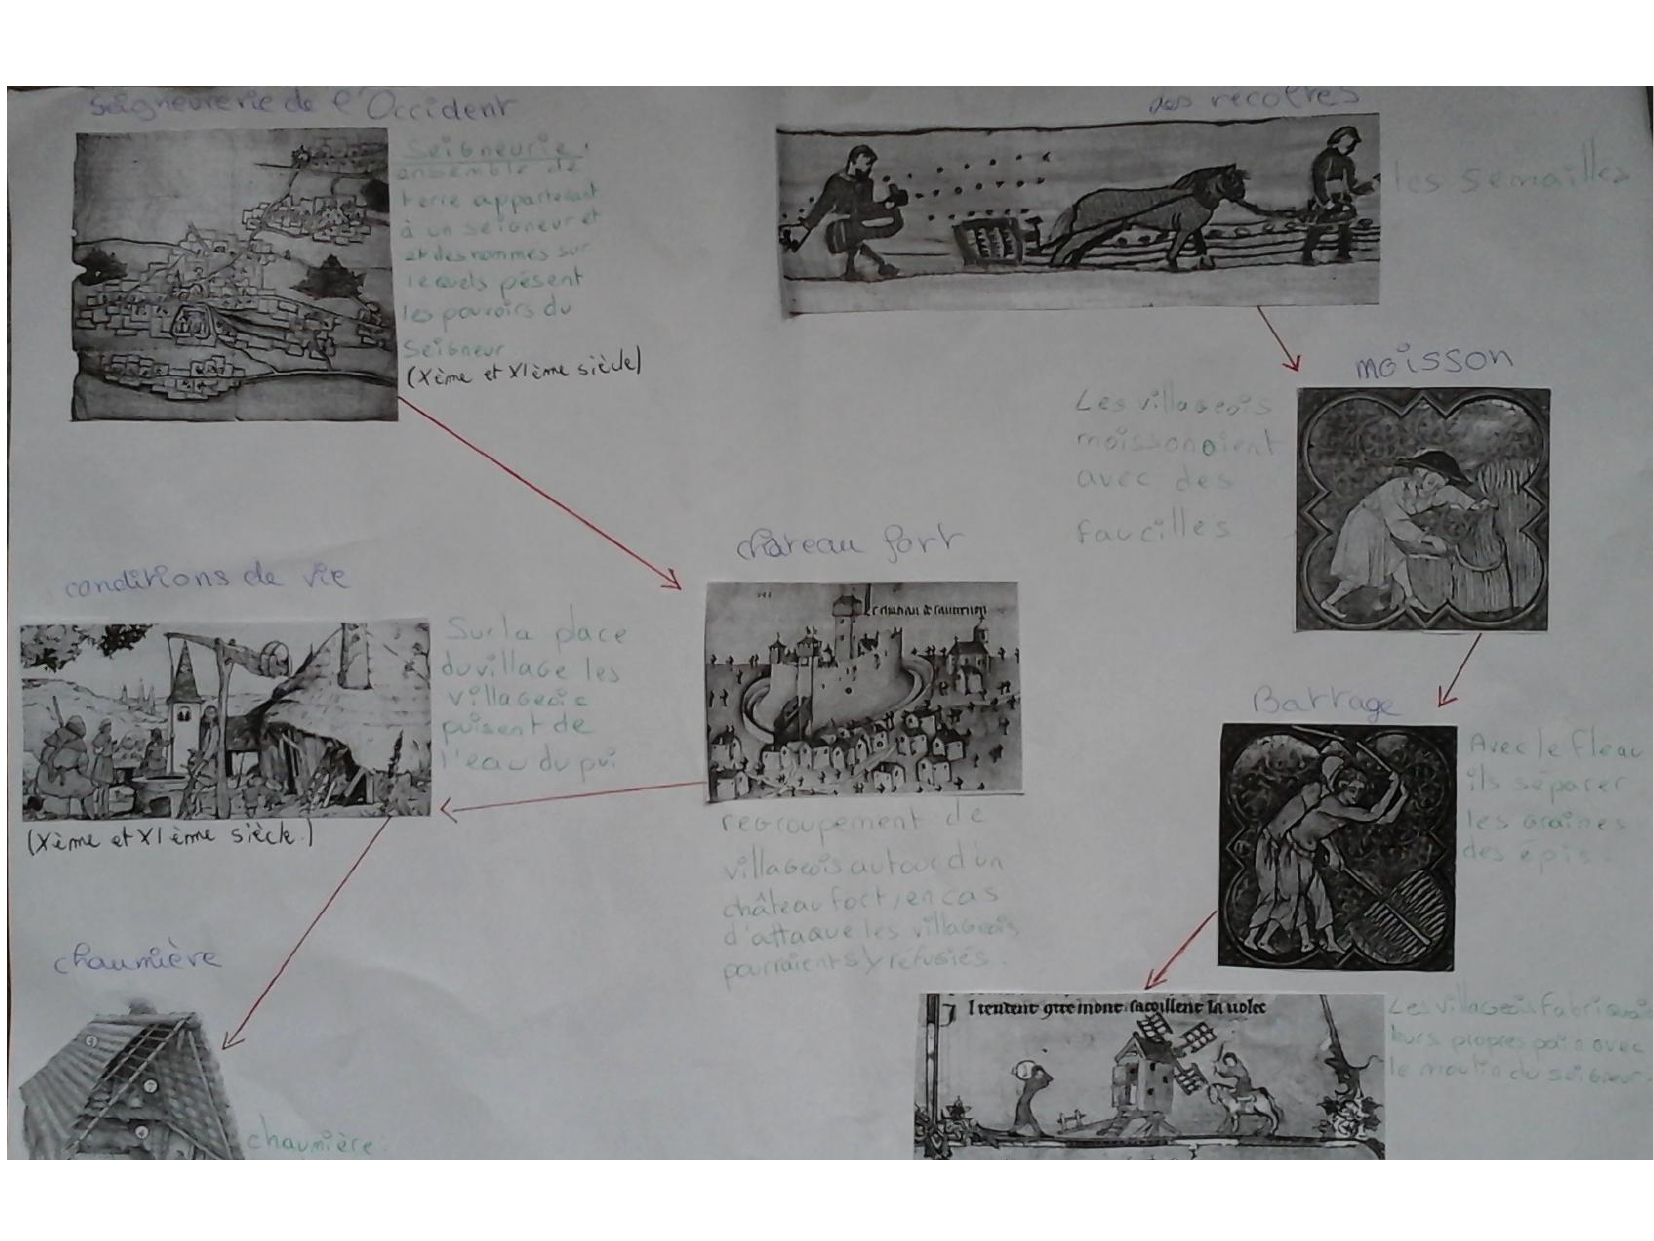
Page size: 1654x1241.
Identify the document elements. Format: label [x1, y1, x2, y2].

picture [7, 86, 1654, 1160]
